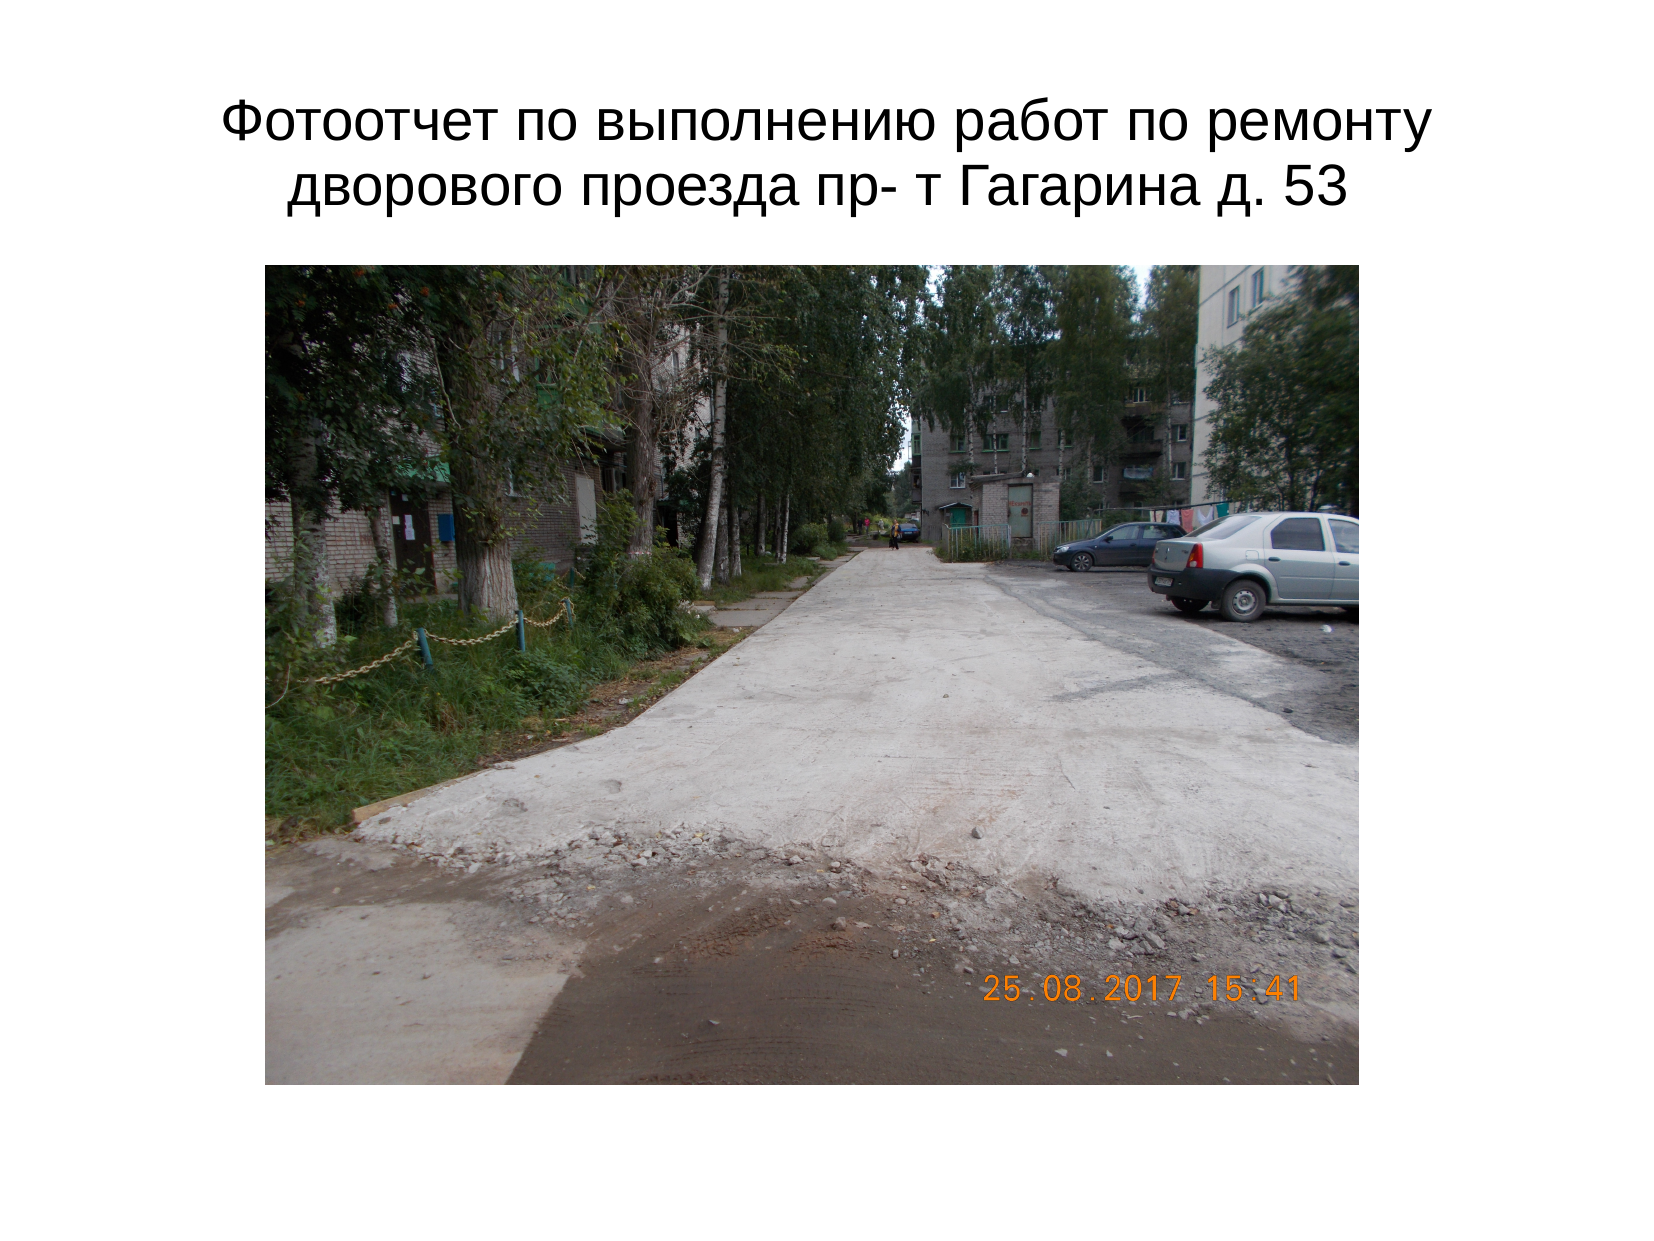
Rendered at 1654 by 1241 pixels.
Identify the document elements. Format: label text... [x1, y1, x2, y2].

title Фотоотчет по выполнению работ по ремонту дворового проезда пр- т Гагарина д. 53 [82, 49, 1571, 257]
picture [265, 265, 1359, 1086]
